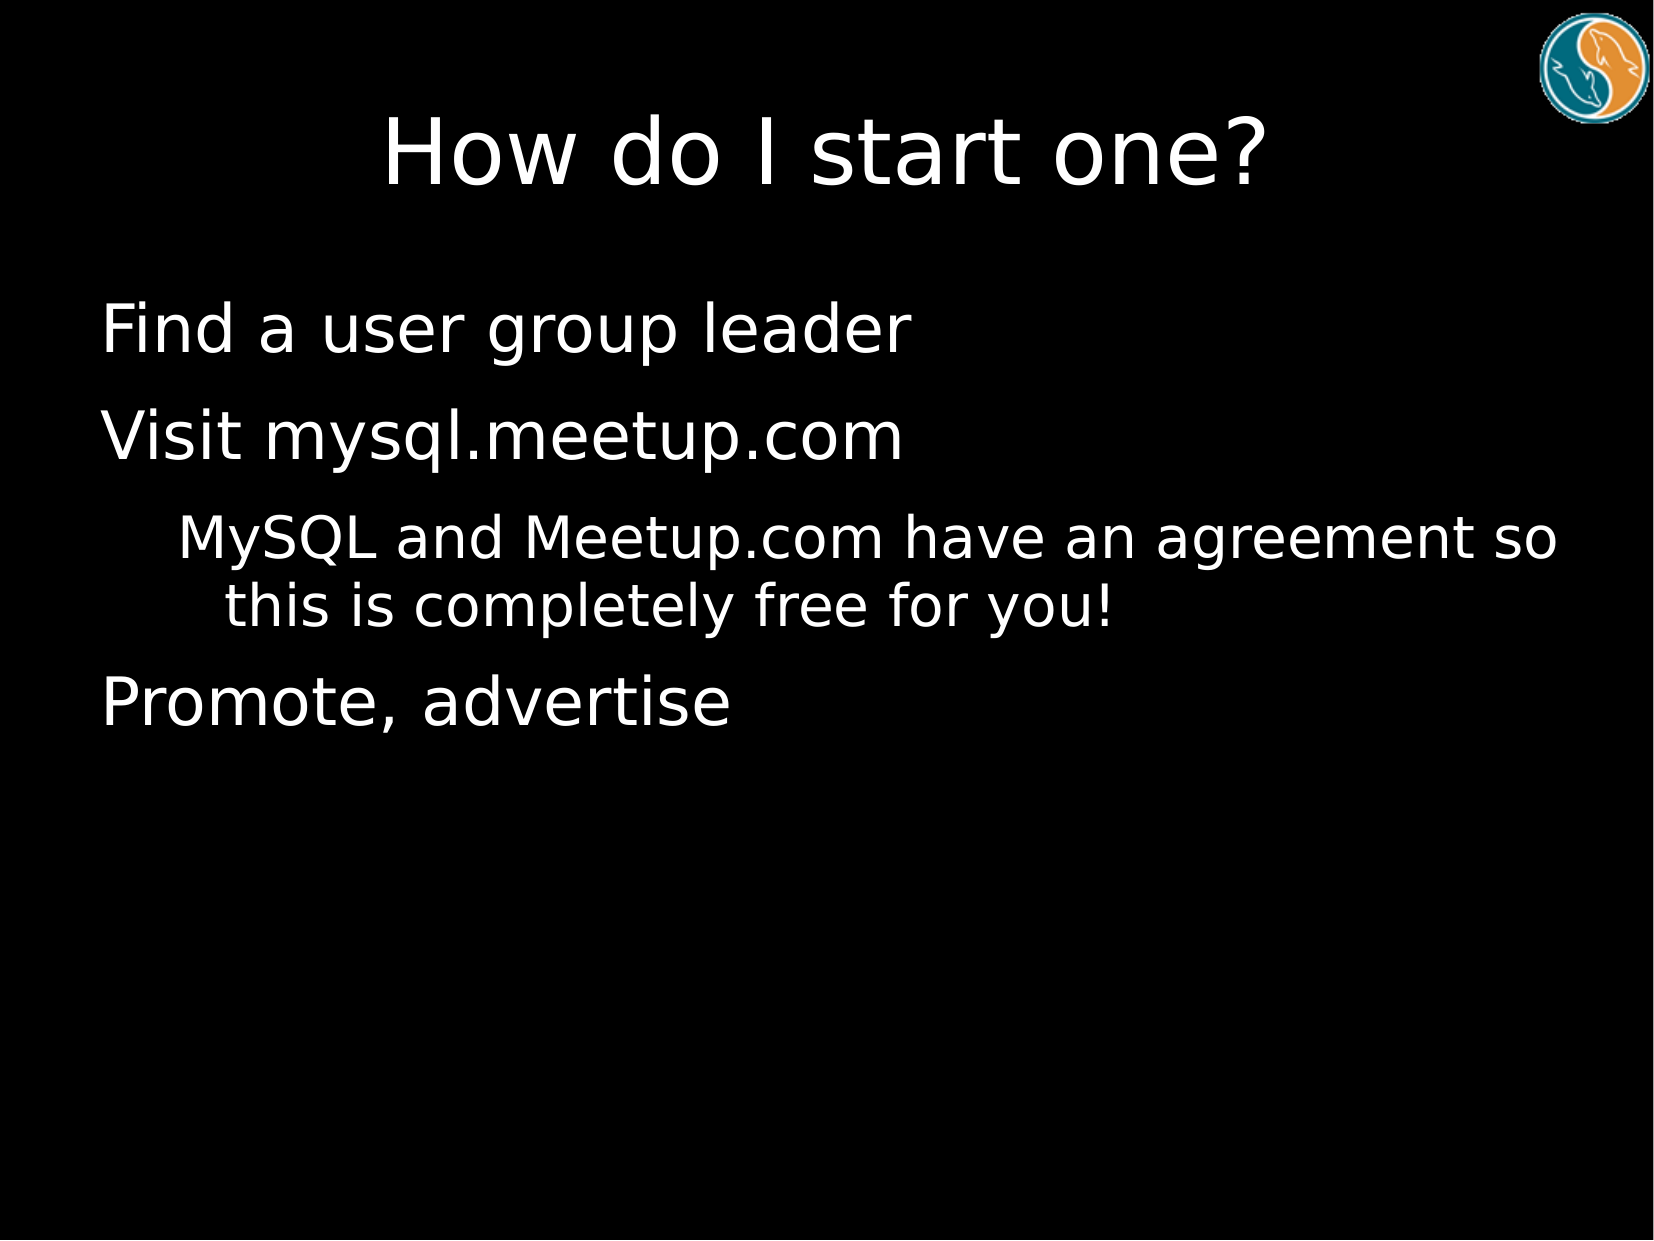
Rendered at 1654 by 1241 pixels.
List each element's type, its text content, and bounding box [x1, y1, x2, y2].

title How do I start one? [82, 56, 1571, 250]
list Find a user group leader Visit mysql.meetup.com MySQL and Meetup.com have an agreement so this is completely free for you! Promote, advertise [82, 290, 1571, 1094]
picture [1501, 4, 1654, 130]
